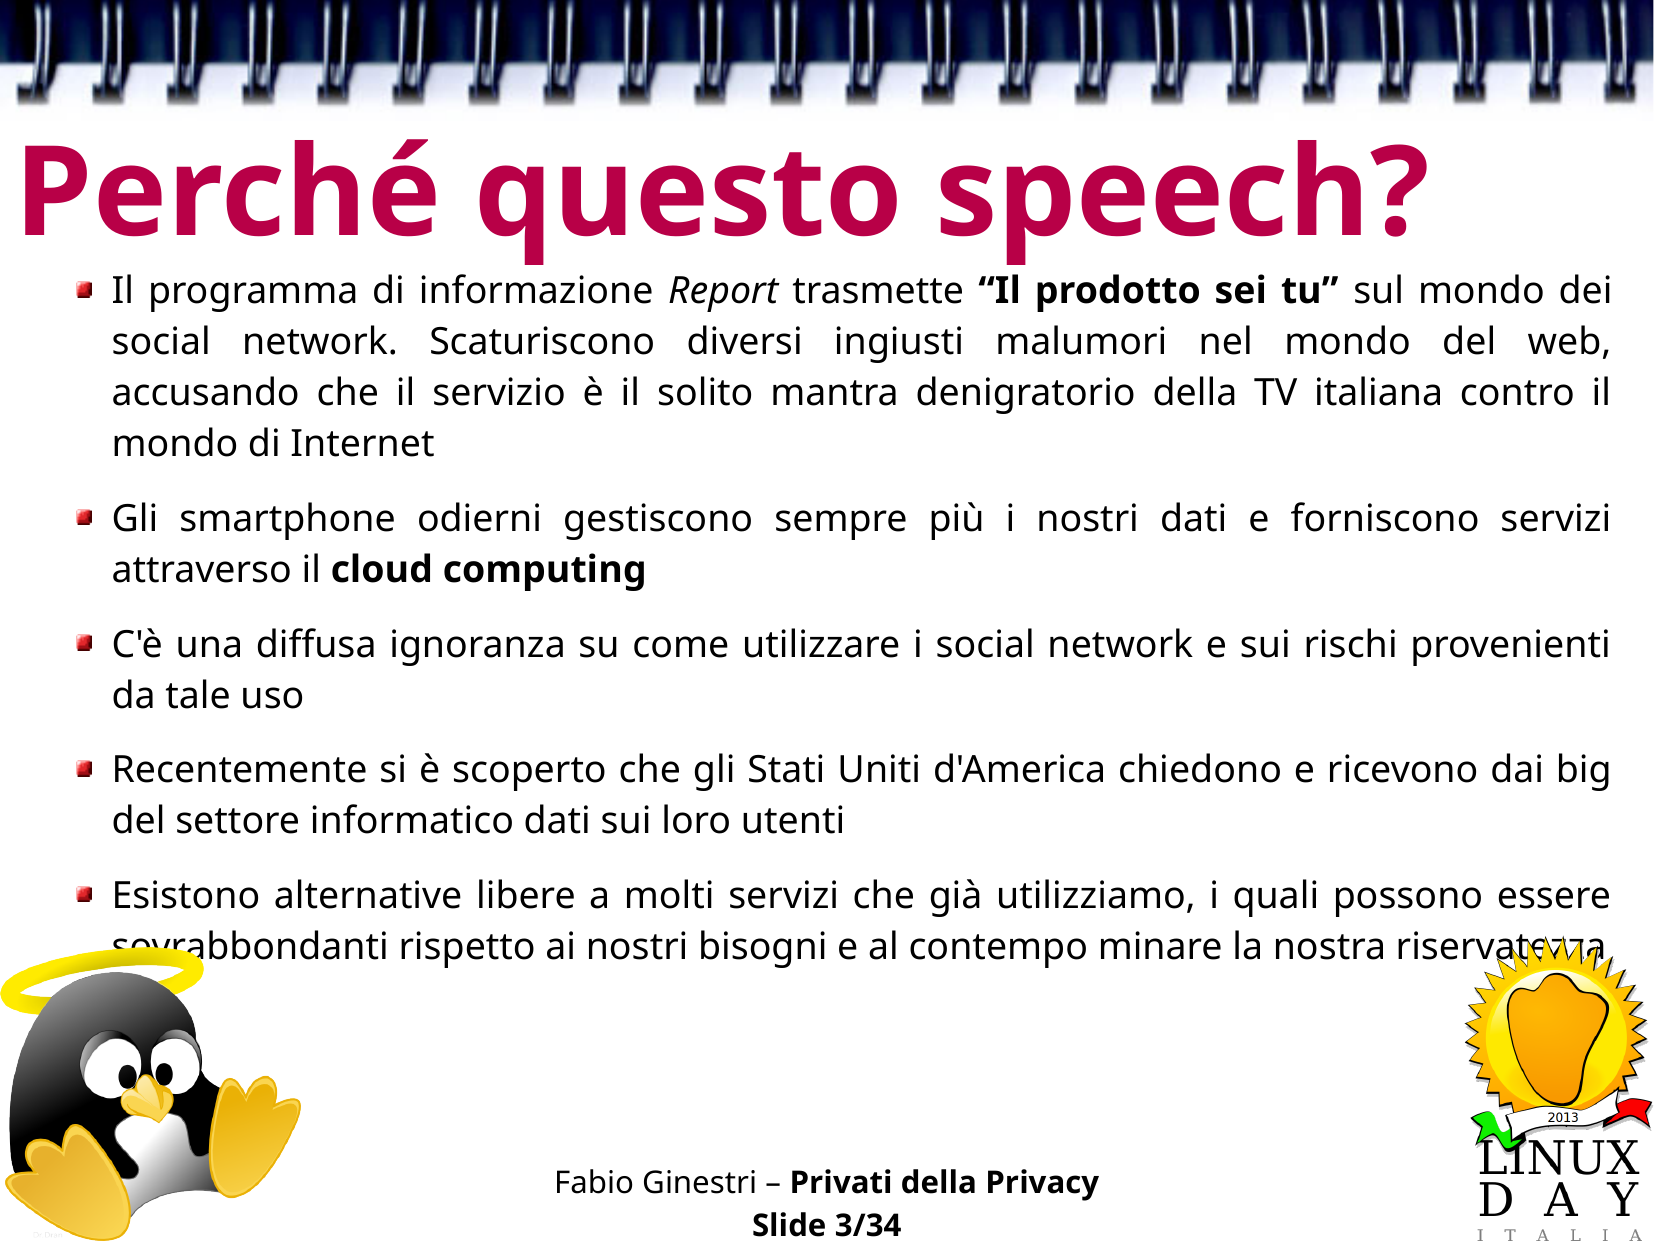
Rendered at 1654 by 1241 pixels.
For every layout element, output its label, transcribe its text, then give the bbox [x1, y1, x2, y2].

picture [0, 0, 1654, 121]
picture [1464, 935, 1654, 1241]
text_box Il programma di informazione Report trasmette “Il prodotto sei tu” sul mondo dei social network. Scaturiscono diversi ingiusti malumori nel mondo del web, accusando che il servizio è il solito mantra denigratorio della TV italiana contro il mondo di Internet Gli smartphone odierni gestiscono sempre più i nostri dati e forniscono servizi attraverso il cloud computing C'è una diffusa ignoranza su come utilizzare i social network e sui rischi provenienti da tale uso Recentemente si è scoperto che gli Stati Uniti d'America chiedono e ricevono dai big del settore informatico dati sui loro utenti Esistono alternative libere a molti servizi che già utilizziamo, i quali possono essere sovrabbondanti rispetto ai nostri bisogni e al contempo minare la nostra riservatezza [25, 256, 1628, 845]
picture [76, 886, 92, 902]
text_box Perché questo speech? [0, 94, 1404, 255]
picture [0, 947, 301, 1241]
text_box Fabio Ginestri – Privati della Privacy Slide <numero>/34 [550, 1152, 1104, 1241]
